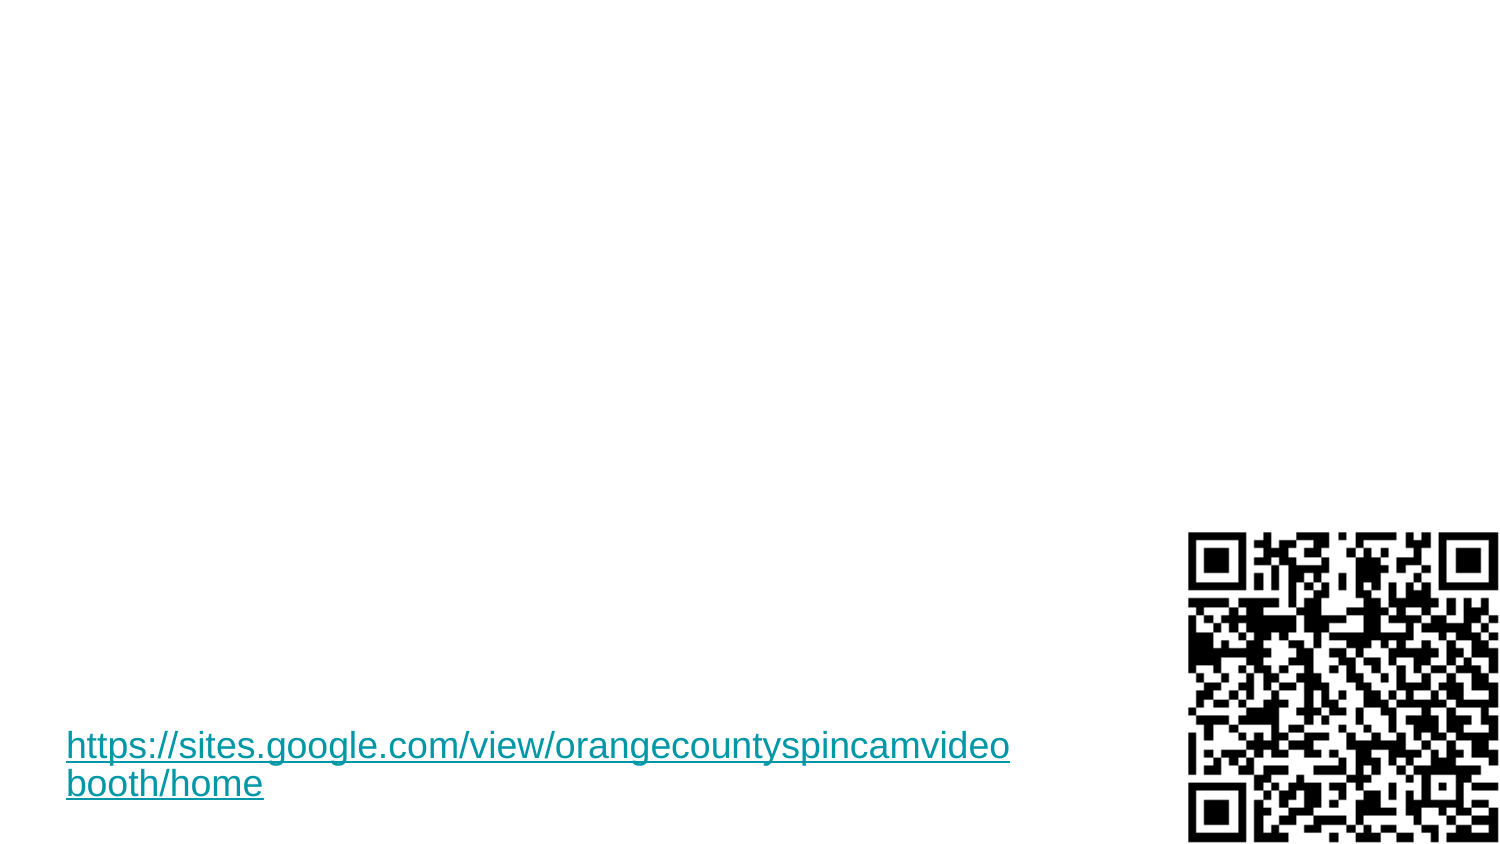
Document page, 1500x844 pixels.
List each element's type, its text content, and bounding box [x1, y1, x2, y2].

picture [1187, 531, 1500, 844]
list https://sites.google.com/view/orangecountyspincamvideobooth/home [51, 694, 1036, 794]
